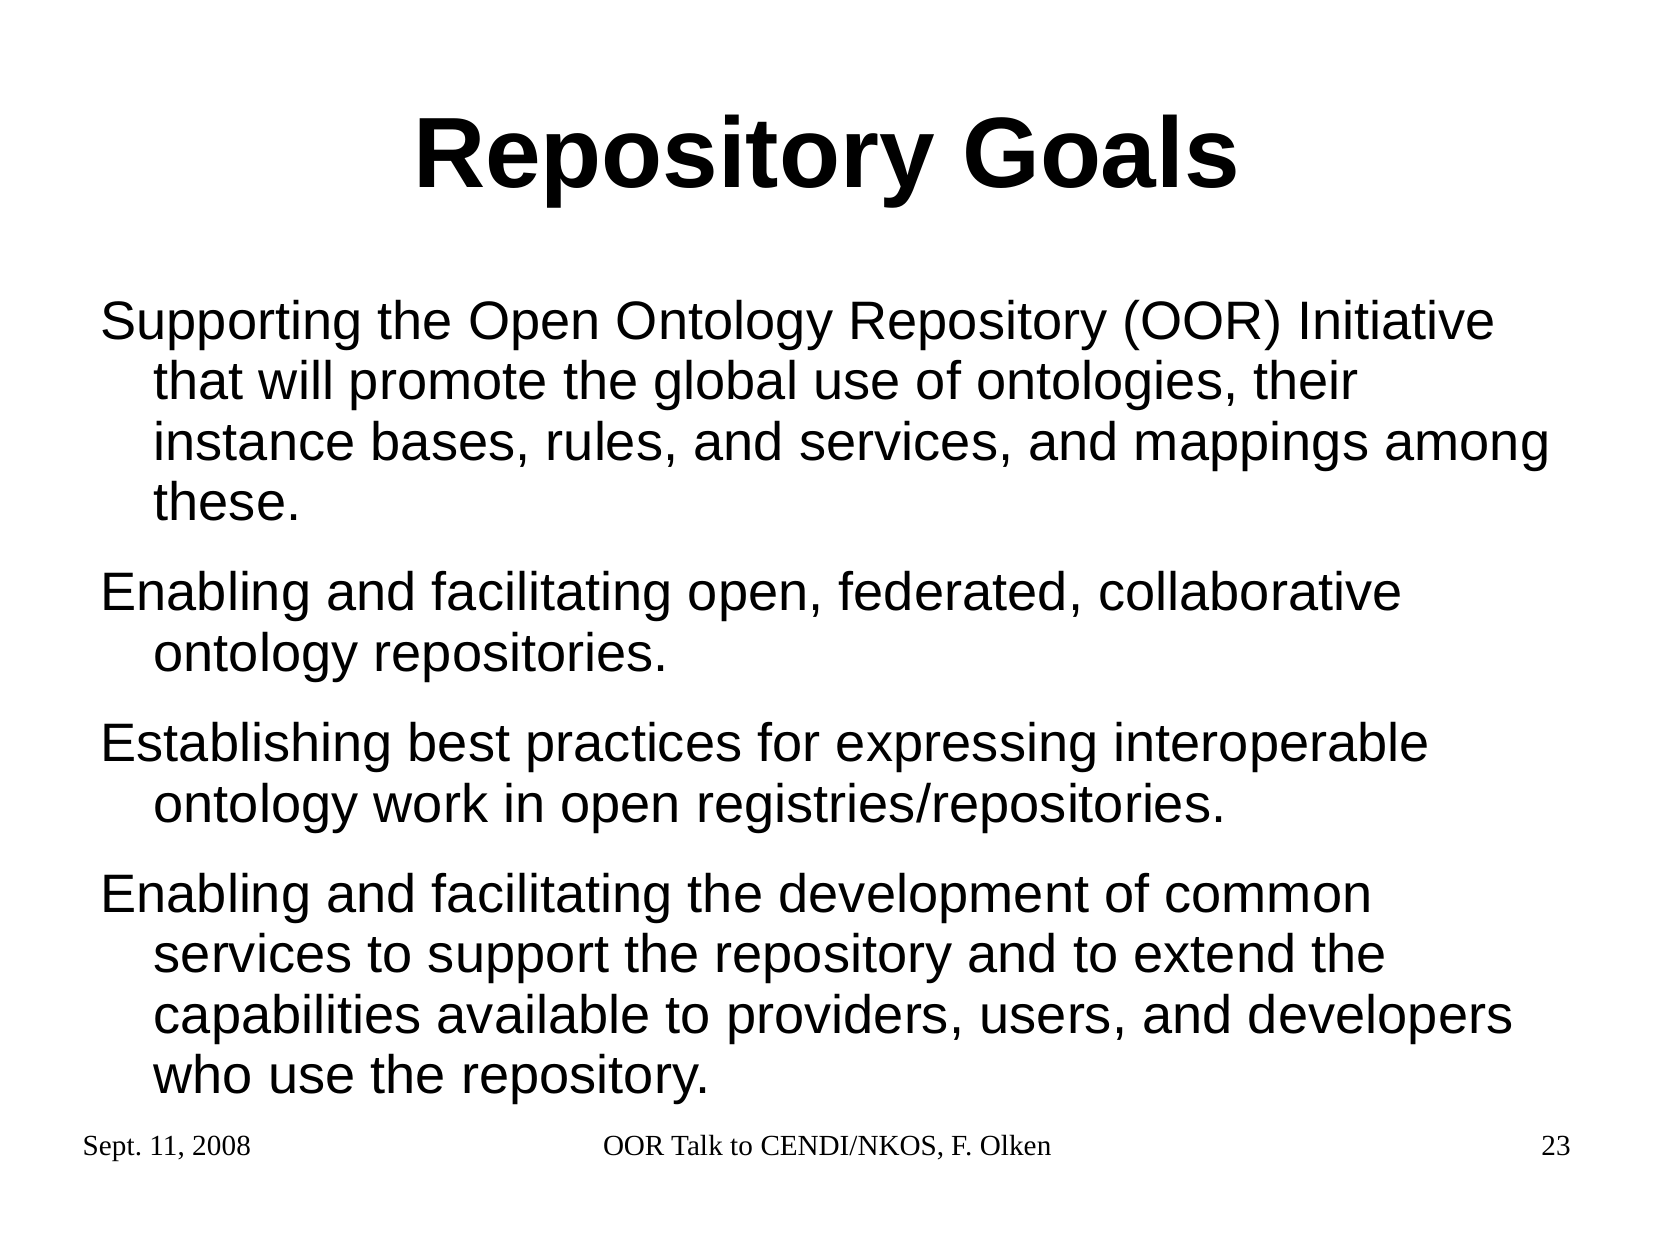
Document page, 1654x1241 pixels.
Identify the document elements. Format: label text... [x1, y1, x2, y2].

list Supporting the Open Ontology Repository (OOR) Initiative that will promote the global use of ontologies, their instance bases, rules, and services, and mappings among these. Enabling and facilitating open, federated, collaborative ontology repositories. Establishing best practices for expressing interoperable ontology work in open registries/repositories. Enabling and facilitating the development of common services to support the repository and to extend the capabilities available to providers, users, and developers who use the repository. [82, 290, 1571, 1106]
title Repository Goals [82, 56, 1571, 250]
